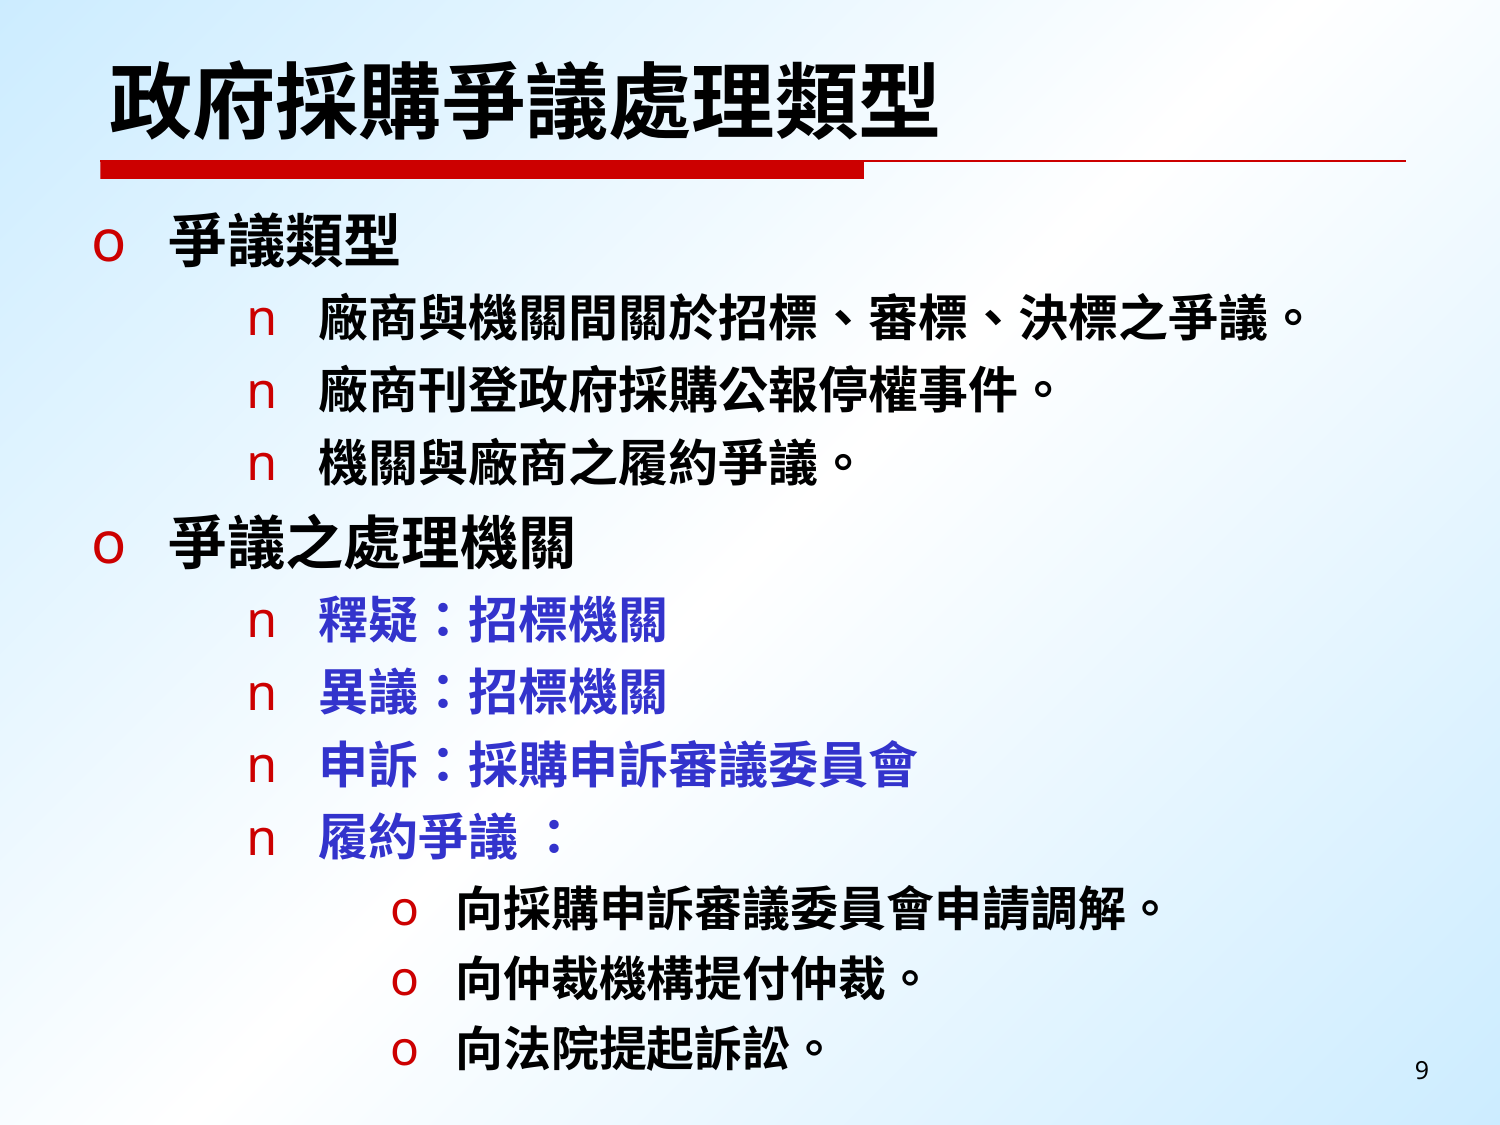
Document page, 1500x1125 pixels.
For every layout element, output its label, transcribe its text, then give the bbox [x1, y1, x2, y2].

title 政府採購爭議處理類型 [94, 30, 1407, 158]
list 爭議類型 廠商與機關間關於招標、審標、決標之爭議。 廠商刊登政府採購公報停權事件。 機關與廠商之履約爭議。 爭議之處理機關 釋疑：招標機關 異議：招標機關 申訴：採購申訴審議委員會 履約爭議 ： 向採購申訴審議委員會申請調解。 向仲裁機構提付仲裁。 向法院提起訴訟。 [76, 196, 1436, 1094]
